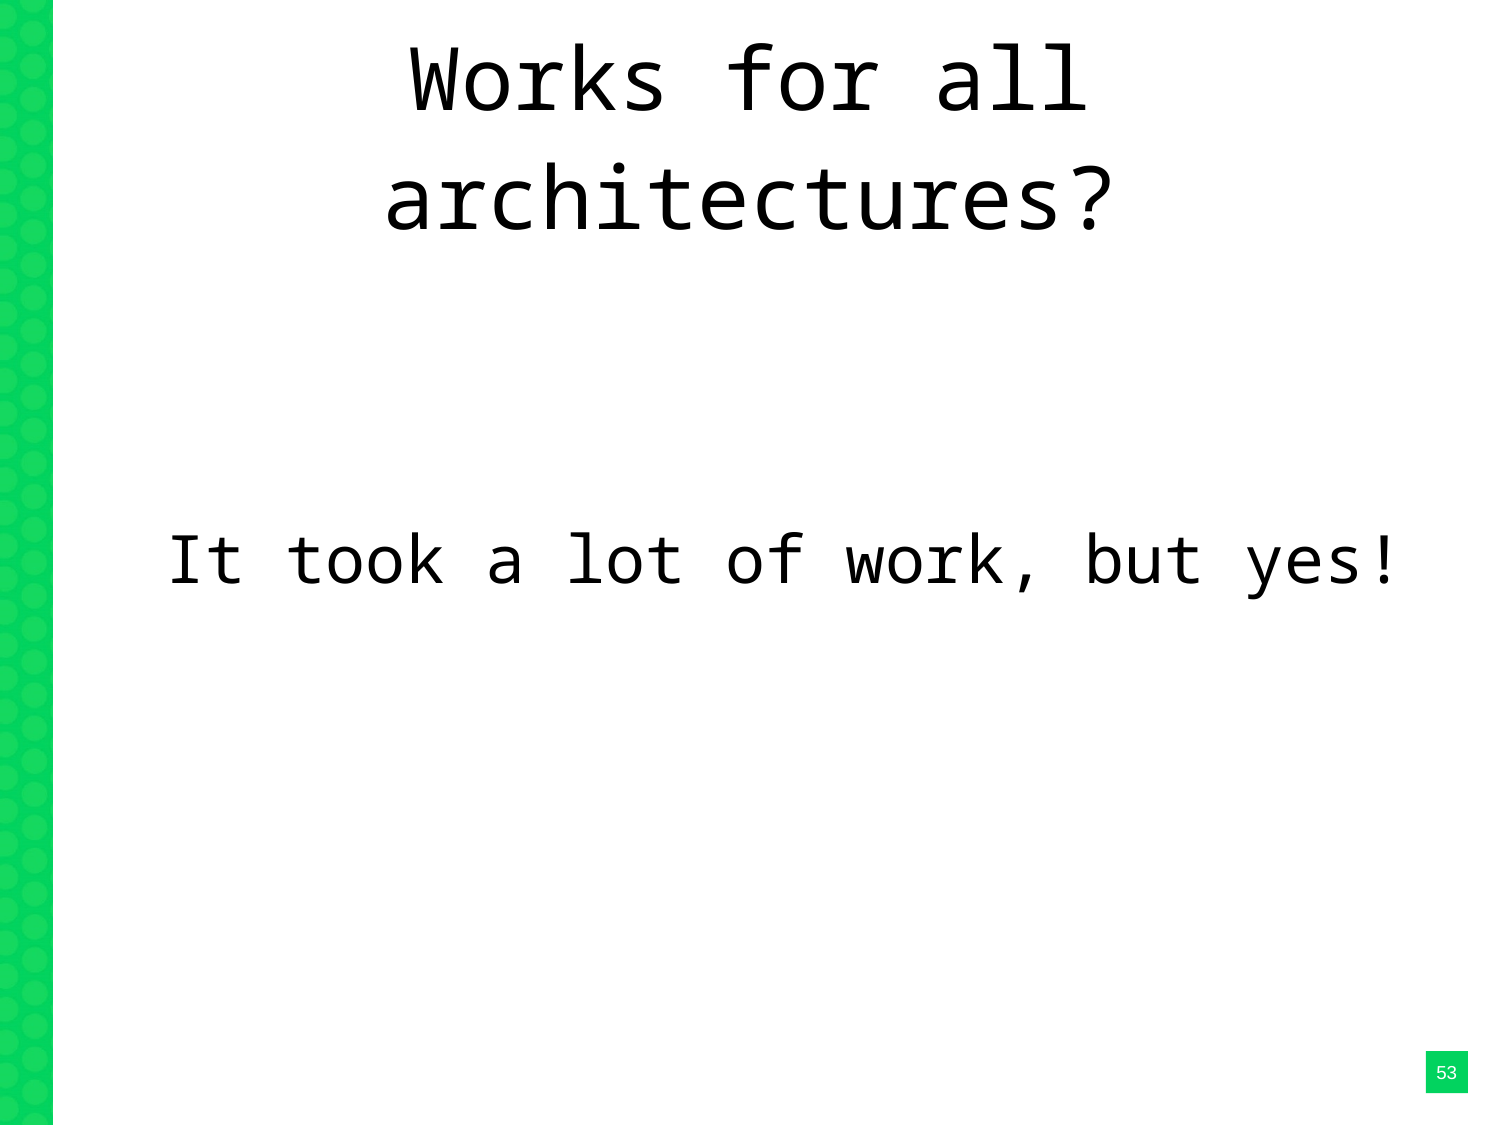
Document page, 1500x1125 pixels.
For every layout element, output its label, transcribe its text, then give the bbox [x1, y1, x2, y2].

list It took a lot of work, but yes! [75, 271, 1426, 924]
picture [0, 0, 53, 1125]
text_box <number> [1425, 1051, 1468, 1094]
title Works for all architectures? [75, 13, 1426, 259]
